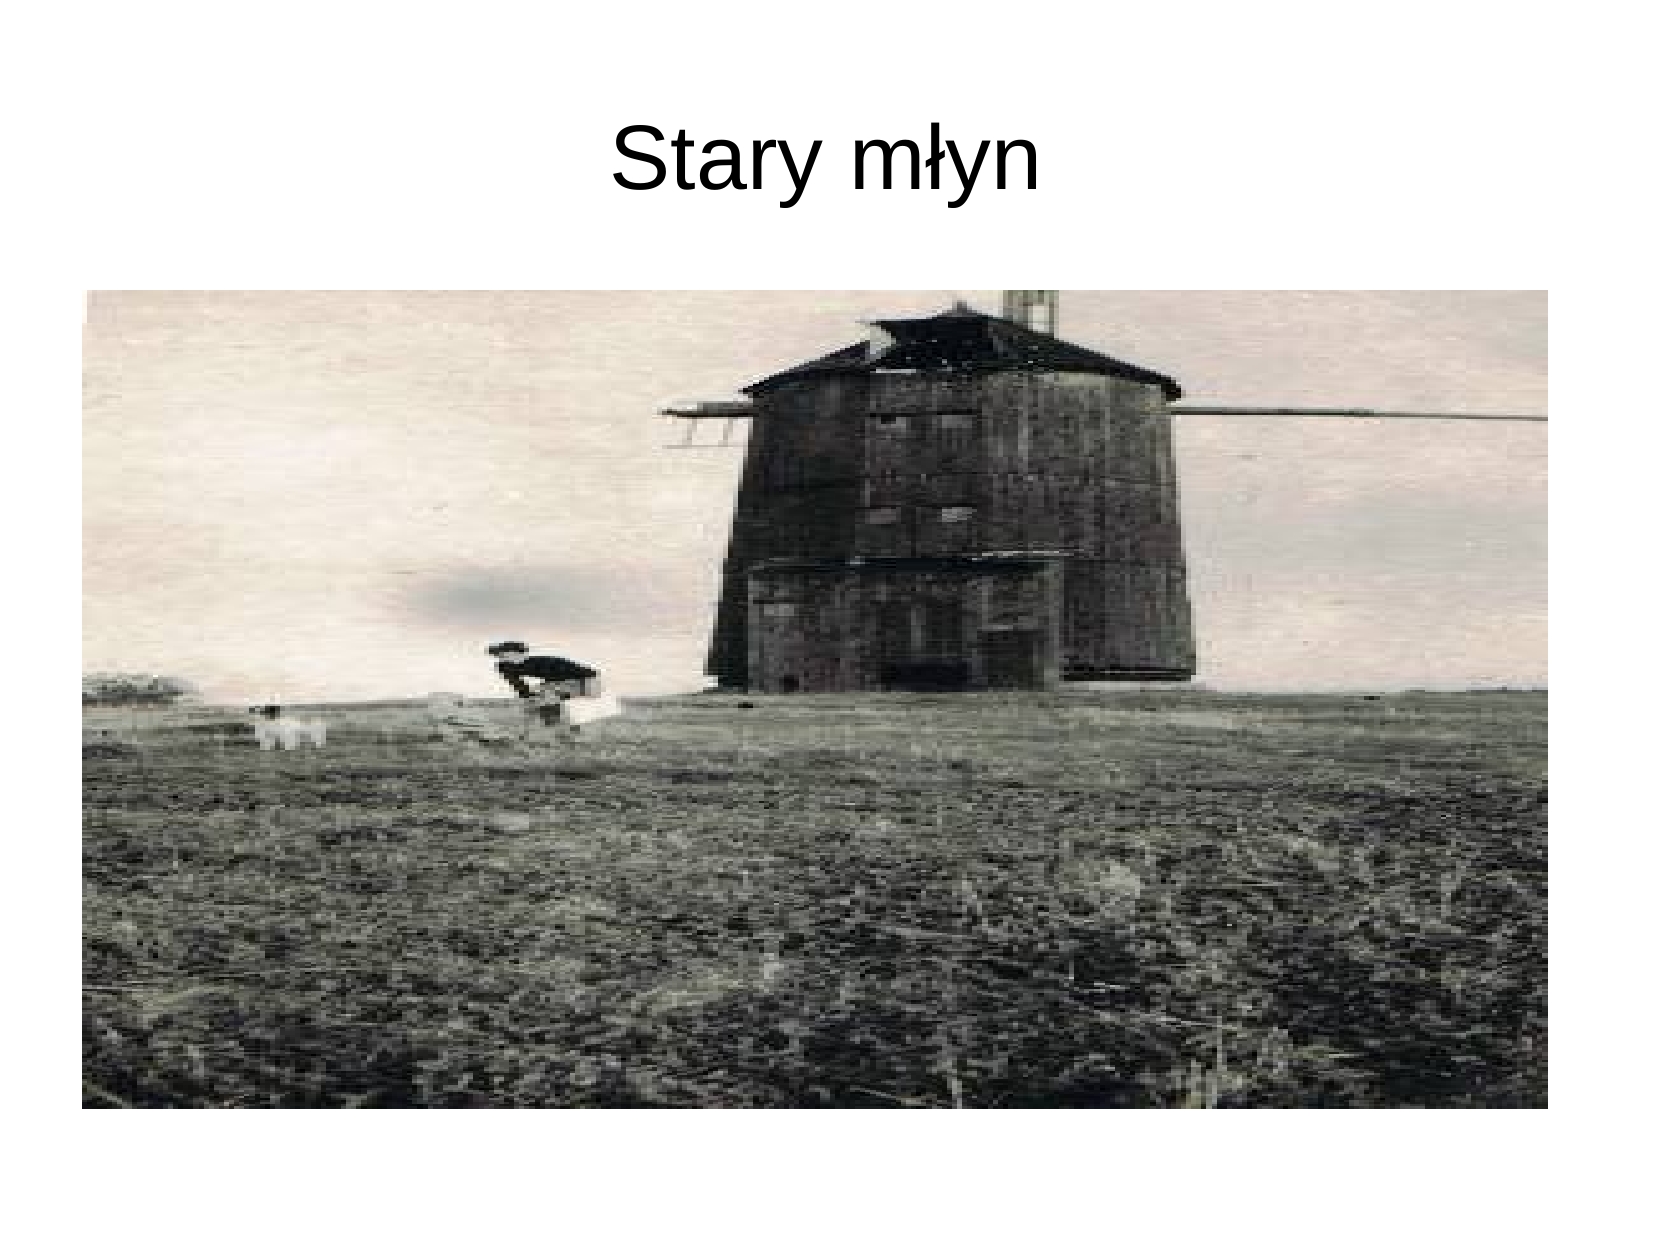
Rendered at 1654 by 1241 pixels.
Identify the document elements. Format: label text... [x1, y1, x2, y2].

title Stary młyn [82, 49, 1571, 257]
picture [82, 290, 1548, 1109]
